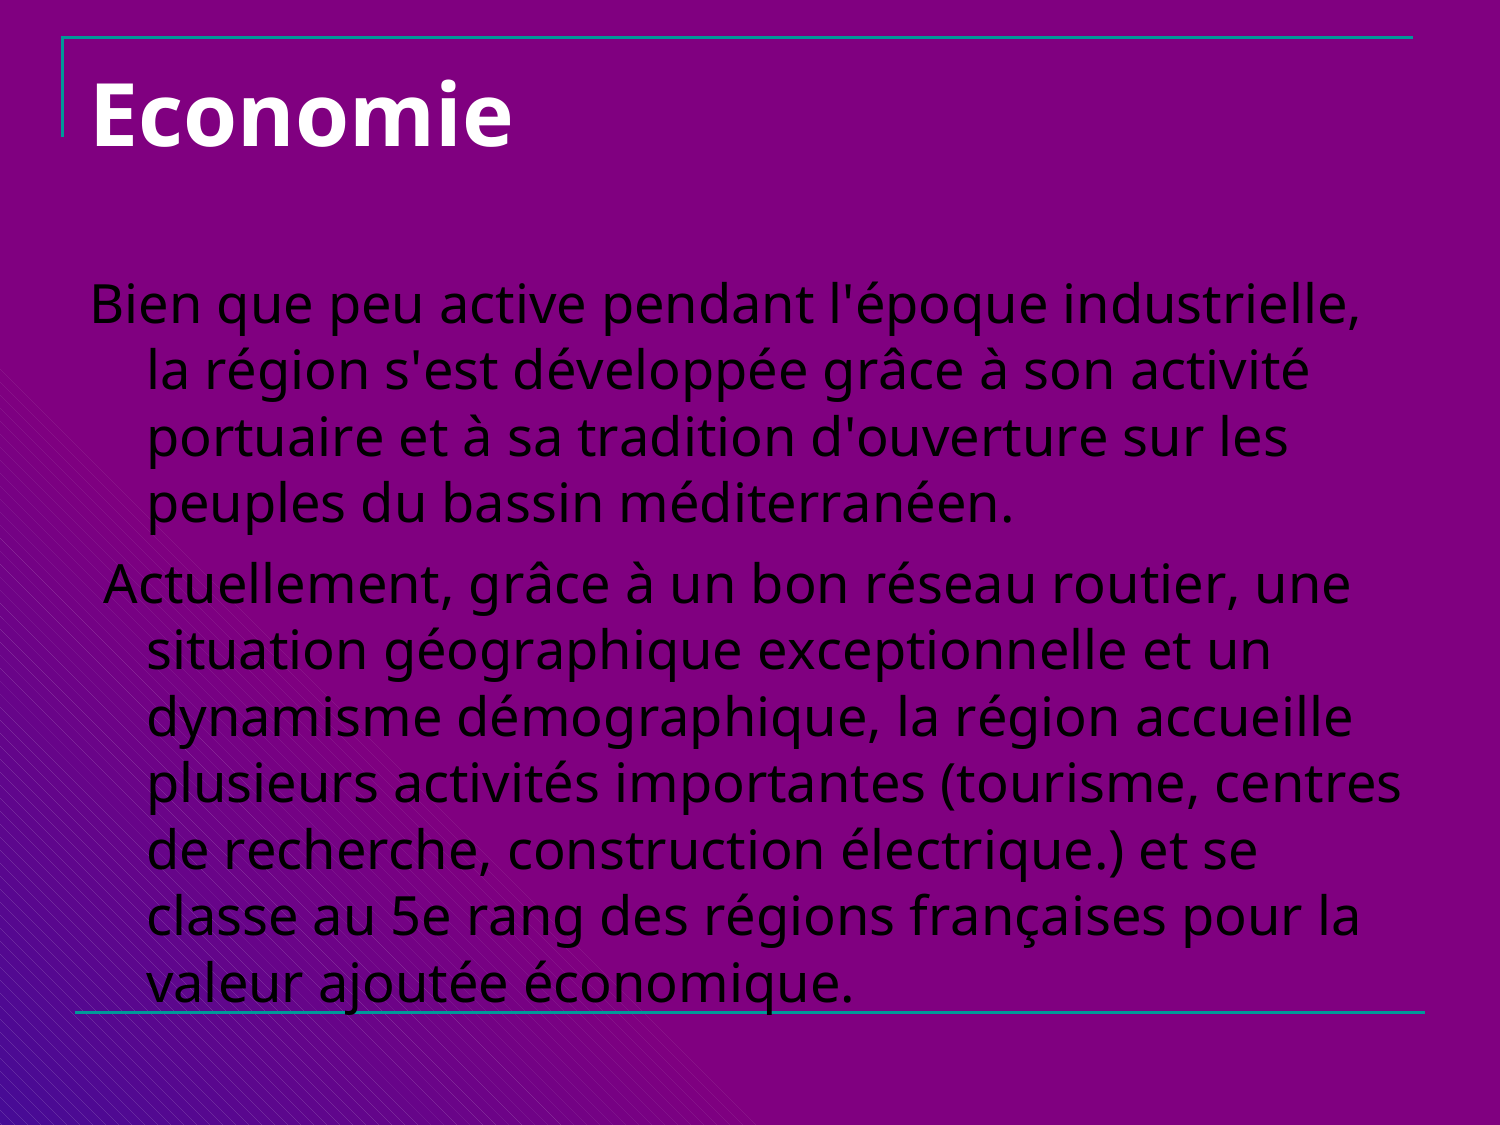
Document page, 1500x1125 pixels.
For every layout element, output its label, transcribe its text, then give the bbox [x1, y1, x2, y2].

title Economie [75, 45, 1426, 233]
list Bien que peu active pendant l'époque industrielle, la région s'est développée grâce à son activité portuaire et à sa tradition d'ouverture sur les peuples du bassin méditerranéen. Actuellement, grâce à un bon réseau routier, une situation géographique exceptionnelle et un dynamisme démographique, la région accueille plusieurs activités importantes (tourisme, centres de recherche, construction électrique.) et se classe au 5e rang des régions françaises pour la valeur ajoutée économique. [75, 262, 1426, 1052]
